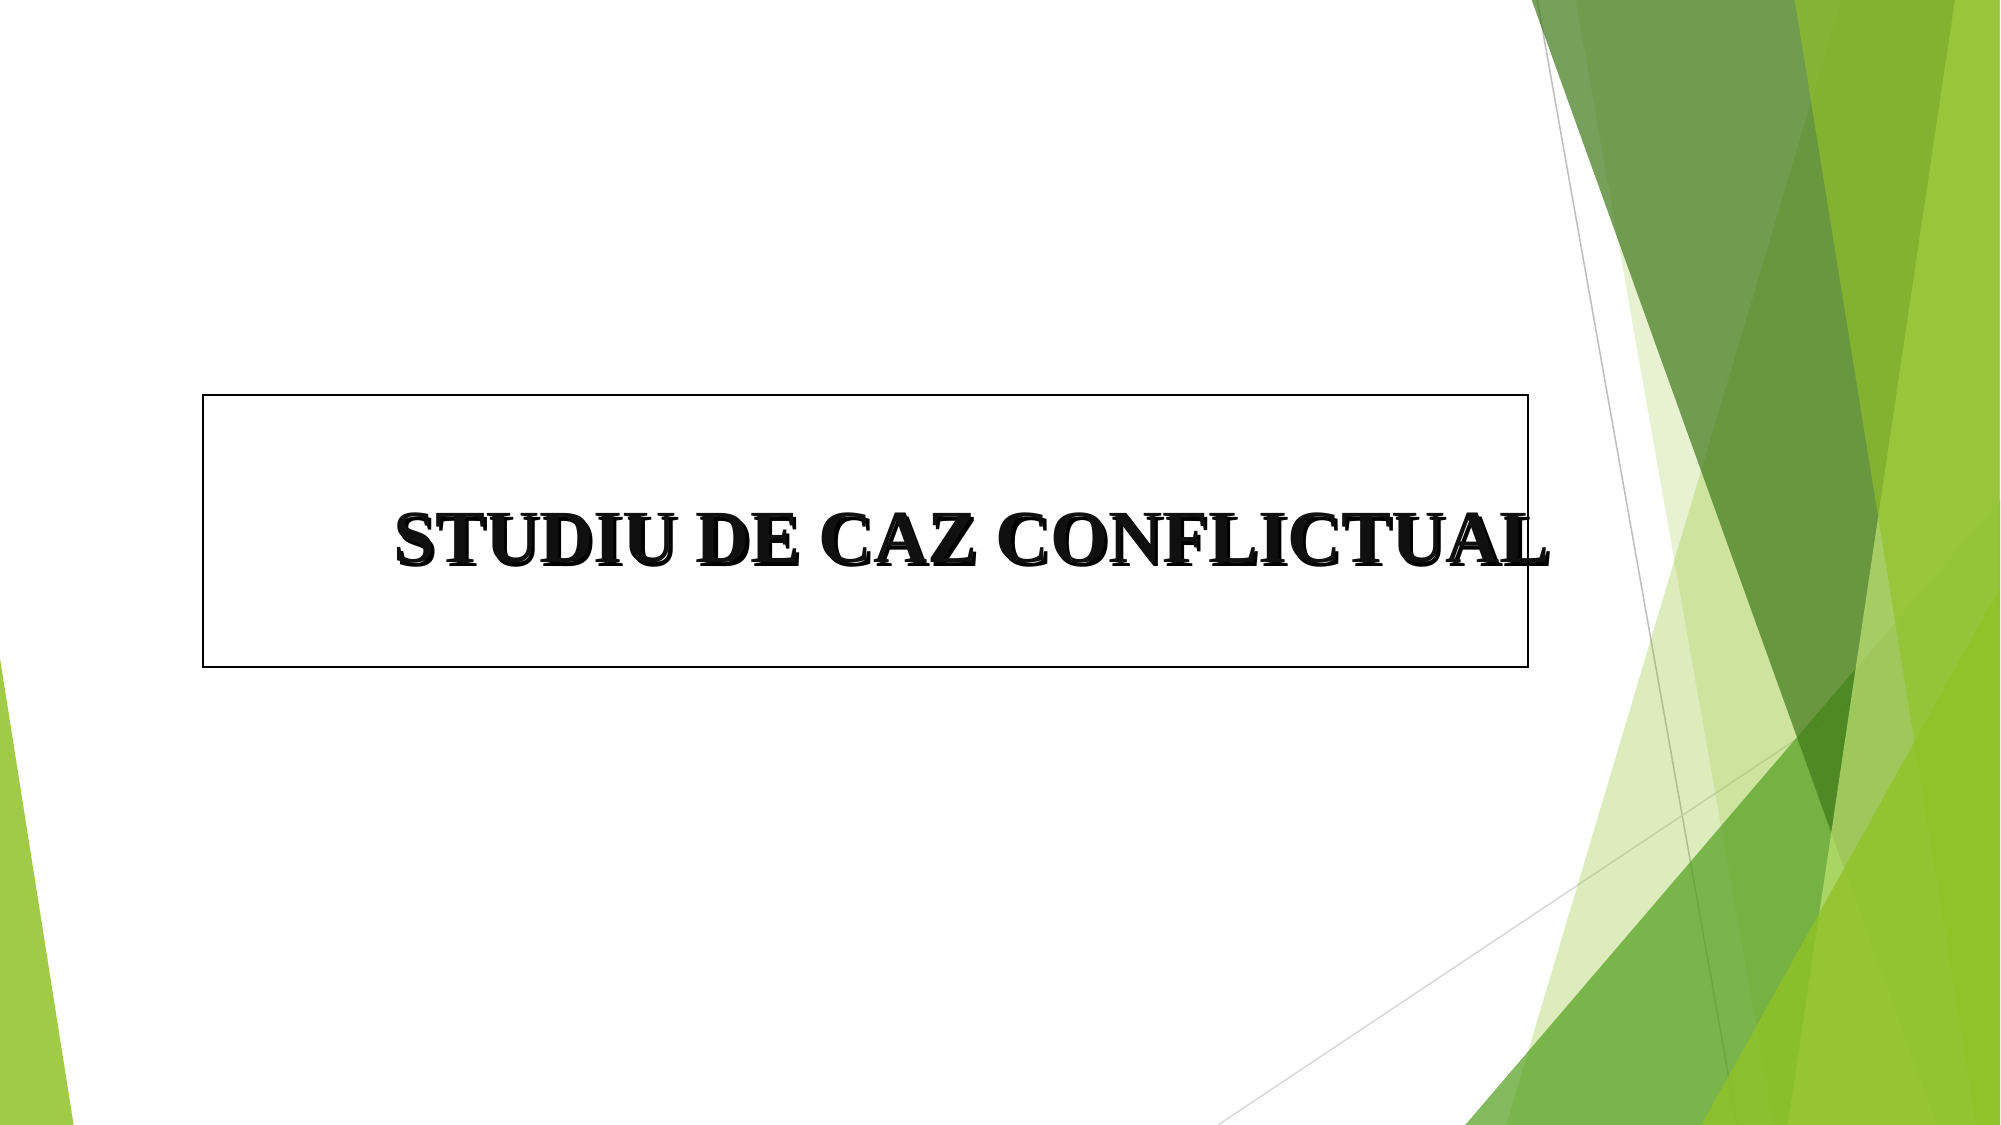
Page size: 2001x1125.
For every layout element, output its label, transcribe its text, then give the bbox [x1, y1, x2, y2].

text_box STUDIU DE CAZ CONFLICTUAL [203, 395, 1528, 667]
